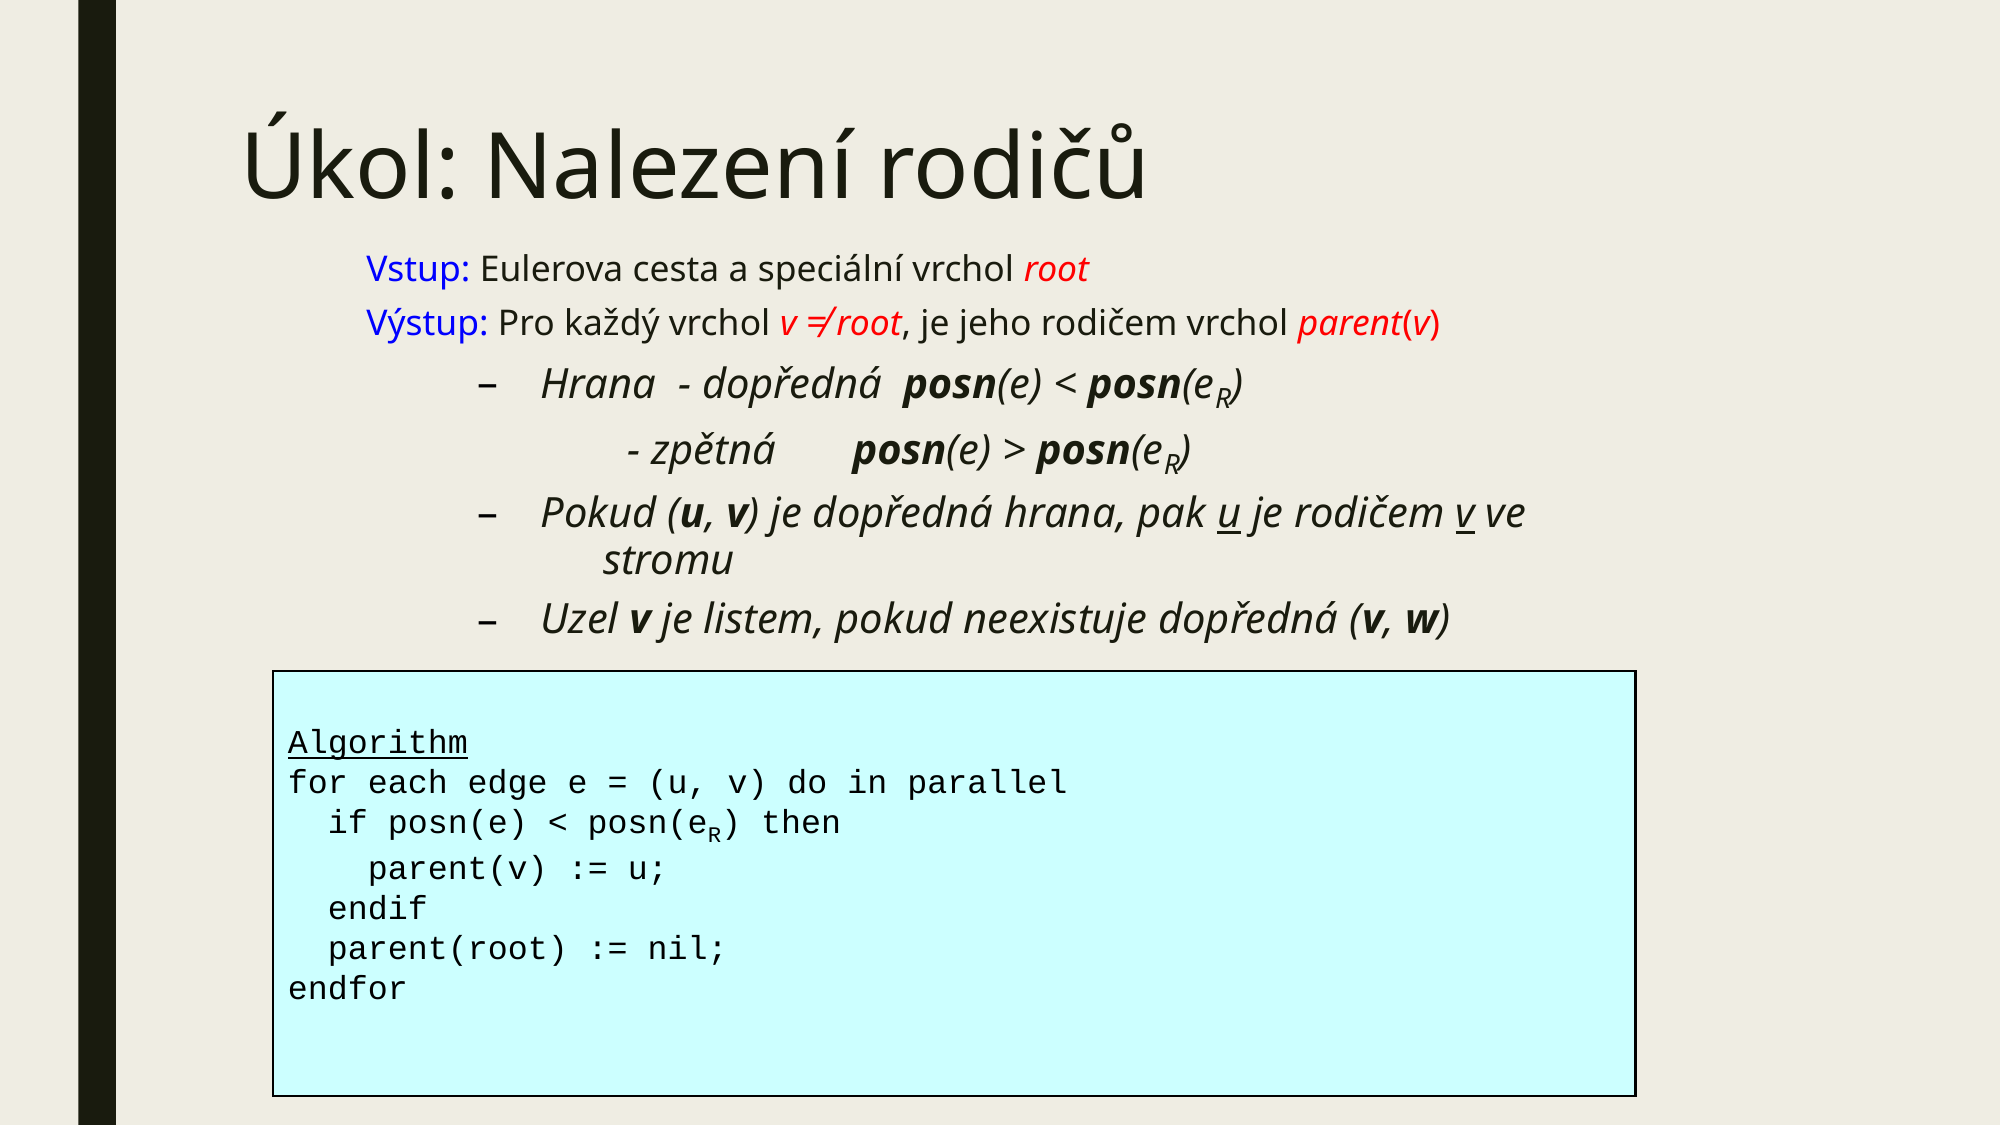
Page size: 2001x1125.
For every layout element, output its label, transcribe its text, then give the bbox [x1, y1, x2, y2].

text_box Algorithm for each edge e = (u, v) do in parallel if posn(e) < posn(eR) then parent(v) := u; endif parent(root) := nil; endfor [273, 671, 1636, 1096]
list Vstup: Eulerova cesta a speciální vrchol root Výstup: Pro každý vrchol v ≠ root, je jeho rodičem vrchol parent(v) Hrana - dopředná posn(e) < posn(eR) - zpětná posn(e) > posn(eR) Pokud (u, v) je dopředná hrana, pak u je rodičem v ve stromu Uzel v je listem, pokud neexistuje dopředná (v, w) [288, 241, 1657, 884]
title Úkol: Nalezení rodičů [225, 112, 1801, 357]
